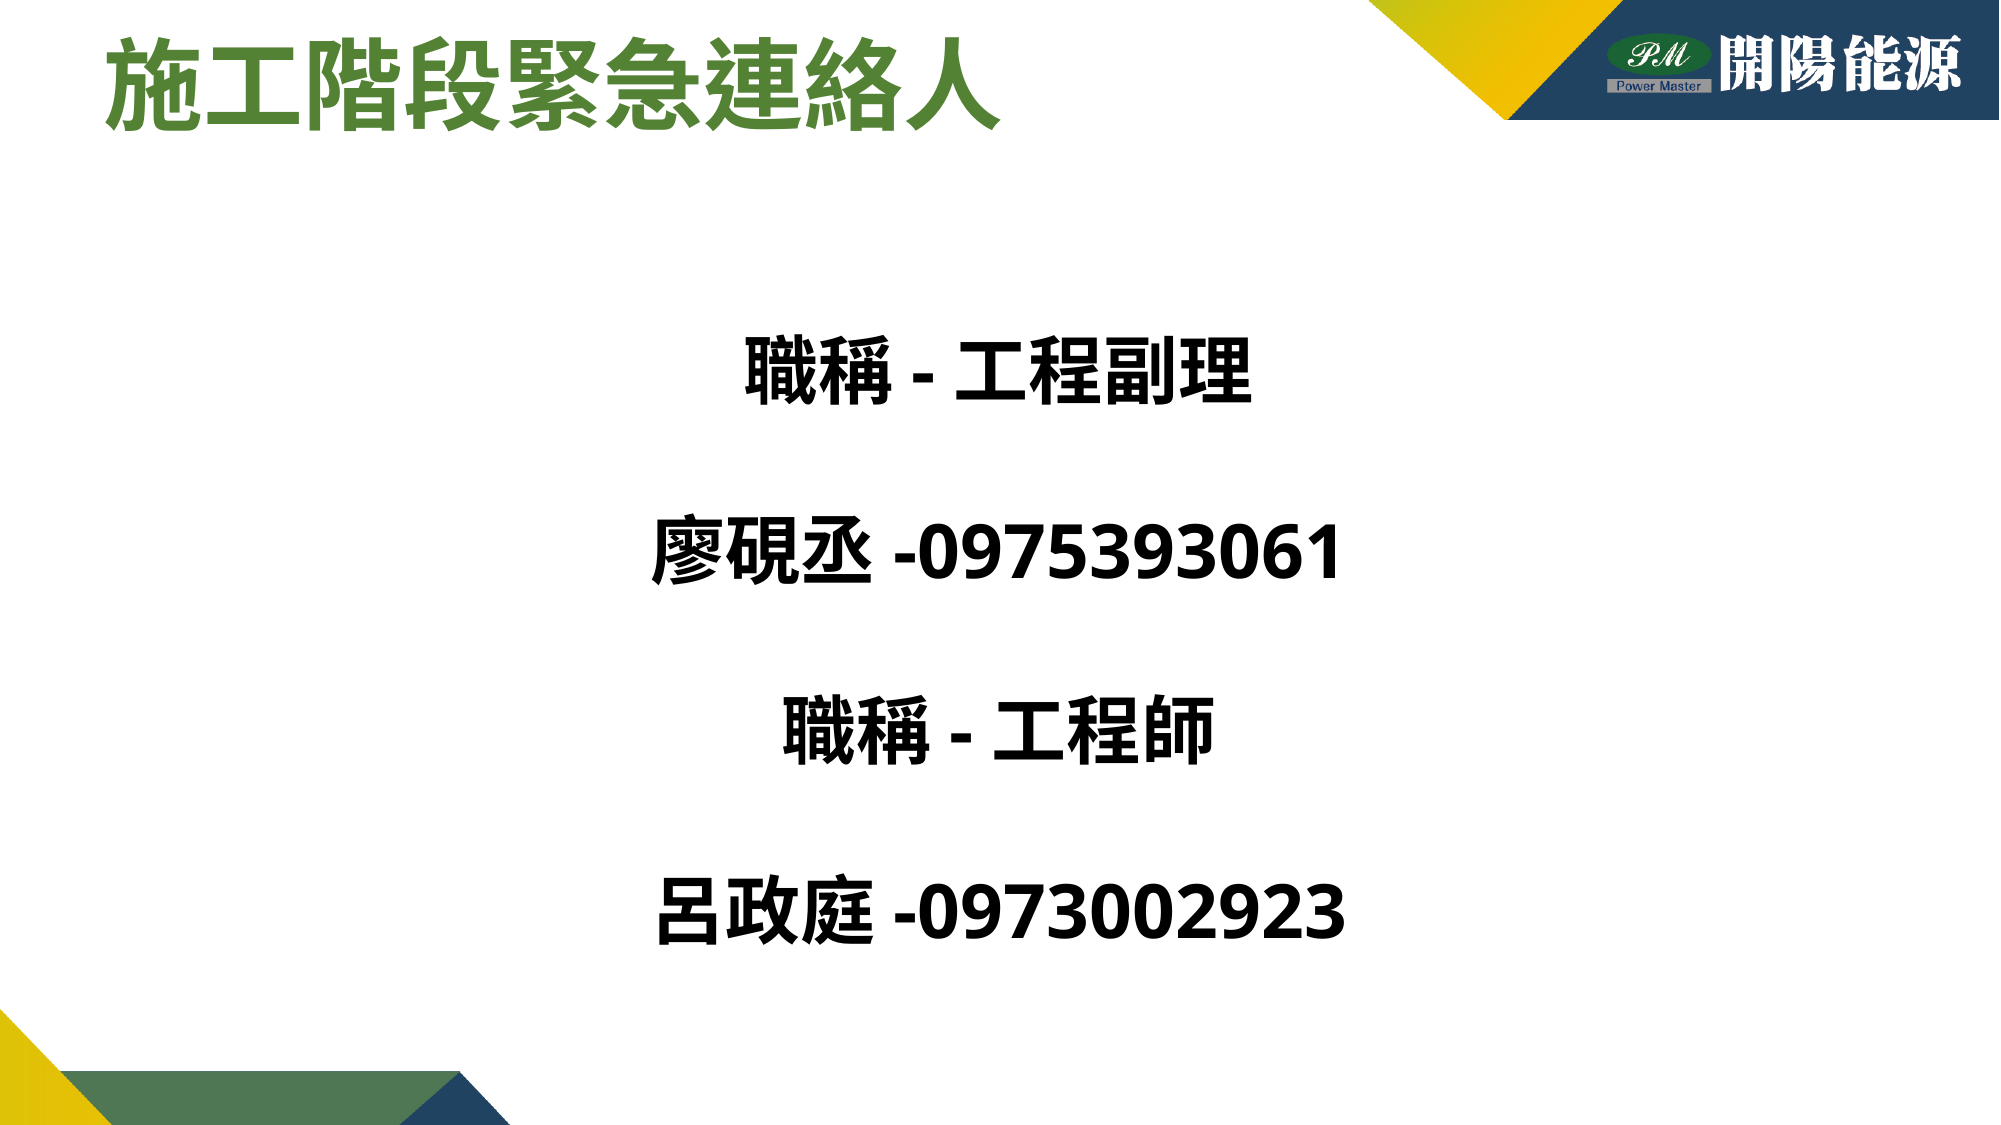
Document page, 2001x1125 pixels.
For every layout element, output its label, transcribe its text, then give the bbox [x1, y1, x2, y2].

text_box 施工階段緊急連絡人 [0, 22, 1215, 142]
text_box 職稱-工程副理 廖硯丞-0975393061 職稱-工程師 呂政庭-0973002923 [621, 225, 1376, 961]
picture [0, 0, 1999, 1125]
